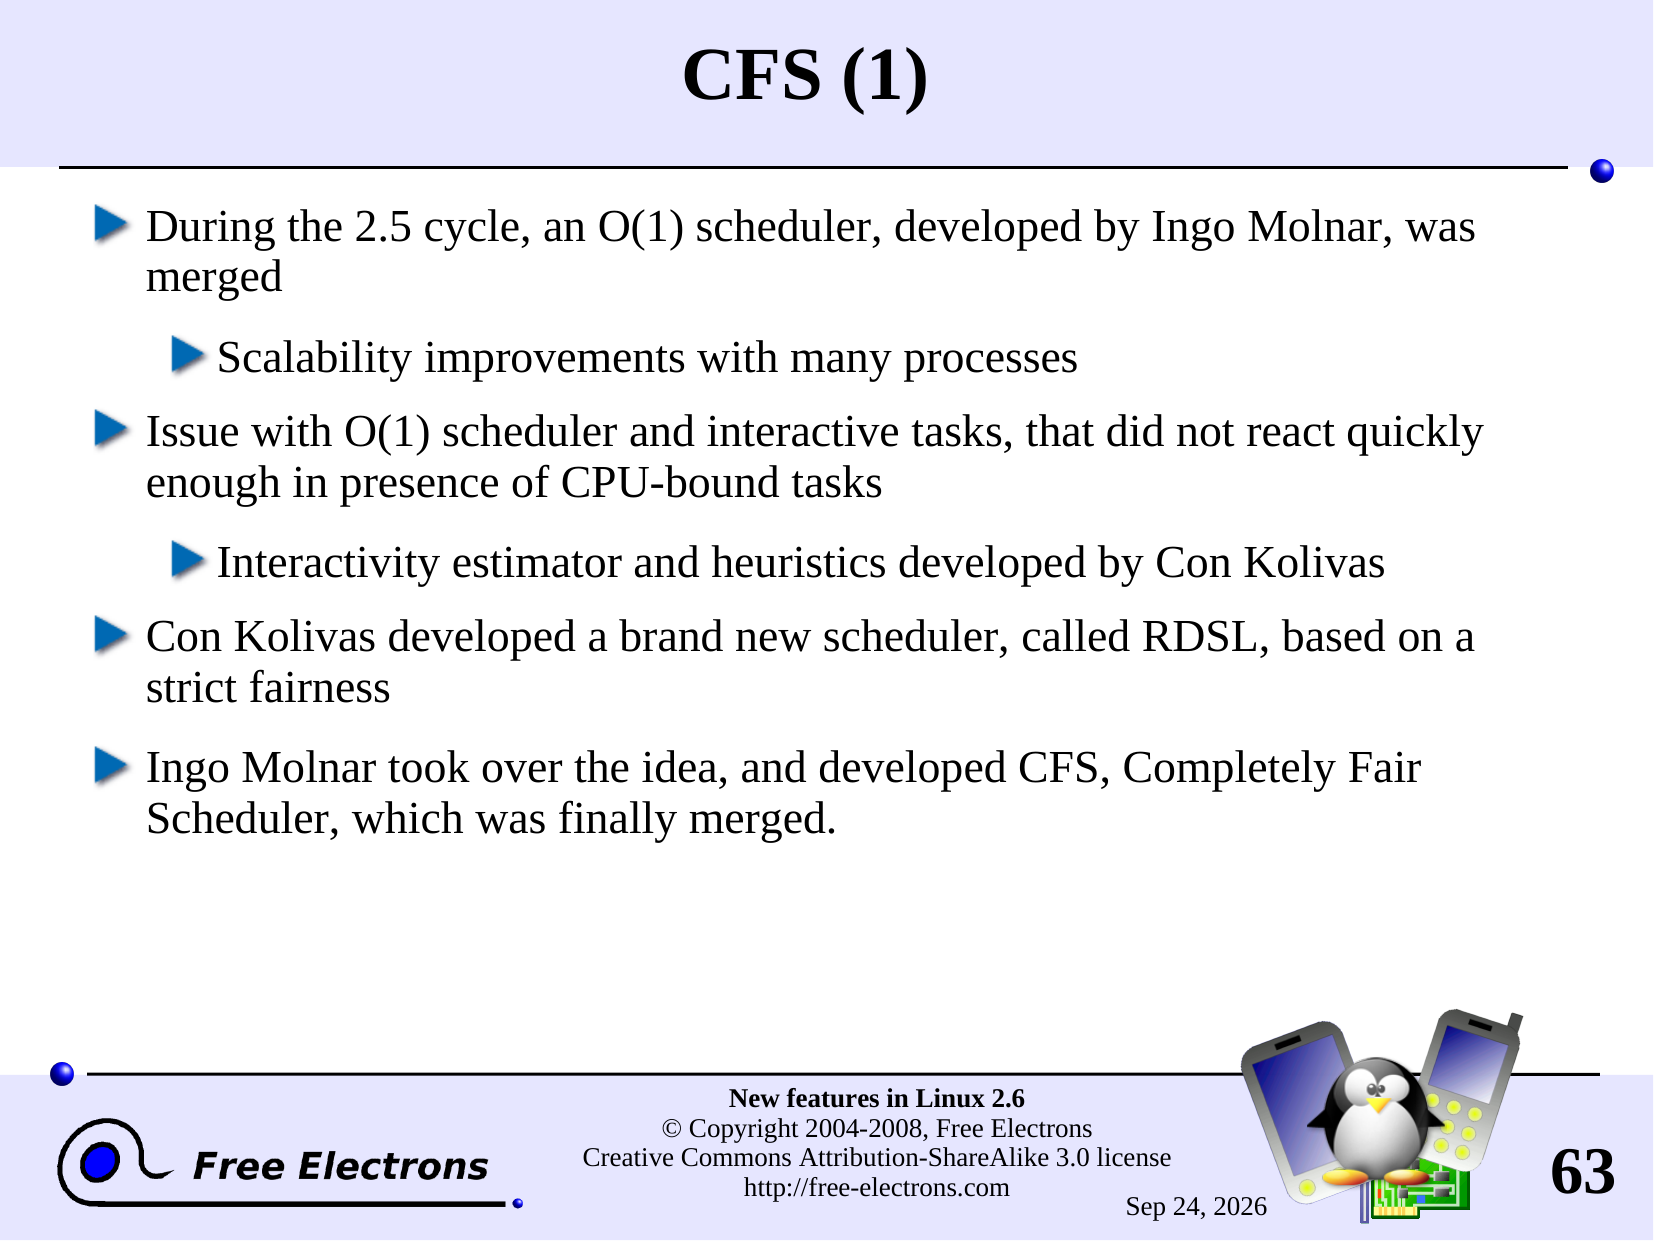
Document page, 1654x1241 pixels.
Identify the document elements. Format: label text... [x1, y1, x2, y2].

picture [1225, 997, 1538, 1241]
title CFS (1) [60, 25, 1551, 124]
picture [50, 1107, 527, 1216]
list During the 2.5 cycle, an O(1) scheduler, developed by Ingo Molnar, was merged Scalability improvements with many processes Issue with O(1) scheduler and interactive tasks, that did not react quickly enough in presence of CPU-bound tasks Interactivity estimator and heuristics developed by Con Kolivas Con Kolivas developed a brand new scheduler, called RDSL, based on a strict fairness Ingo Molnar took over the idea, and developed CFS, Completely Fair Scheduler, which was finally merged. [75, 200, 1488, 1051]
